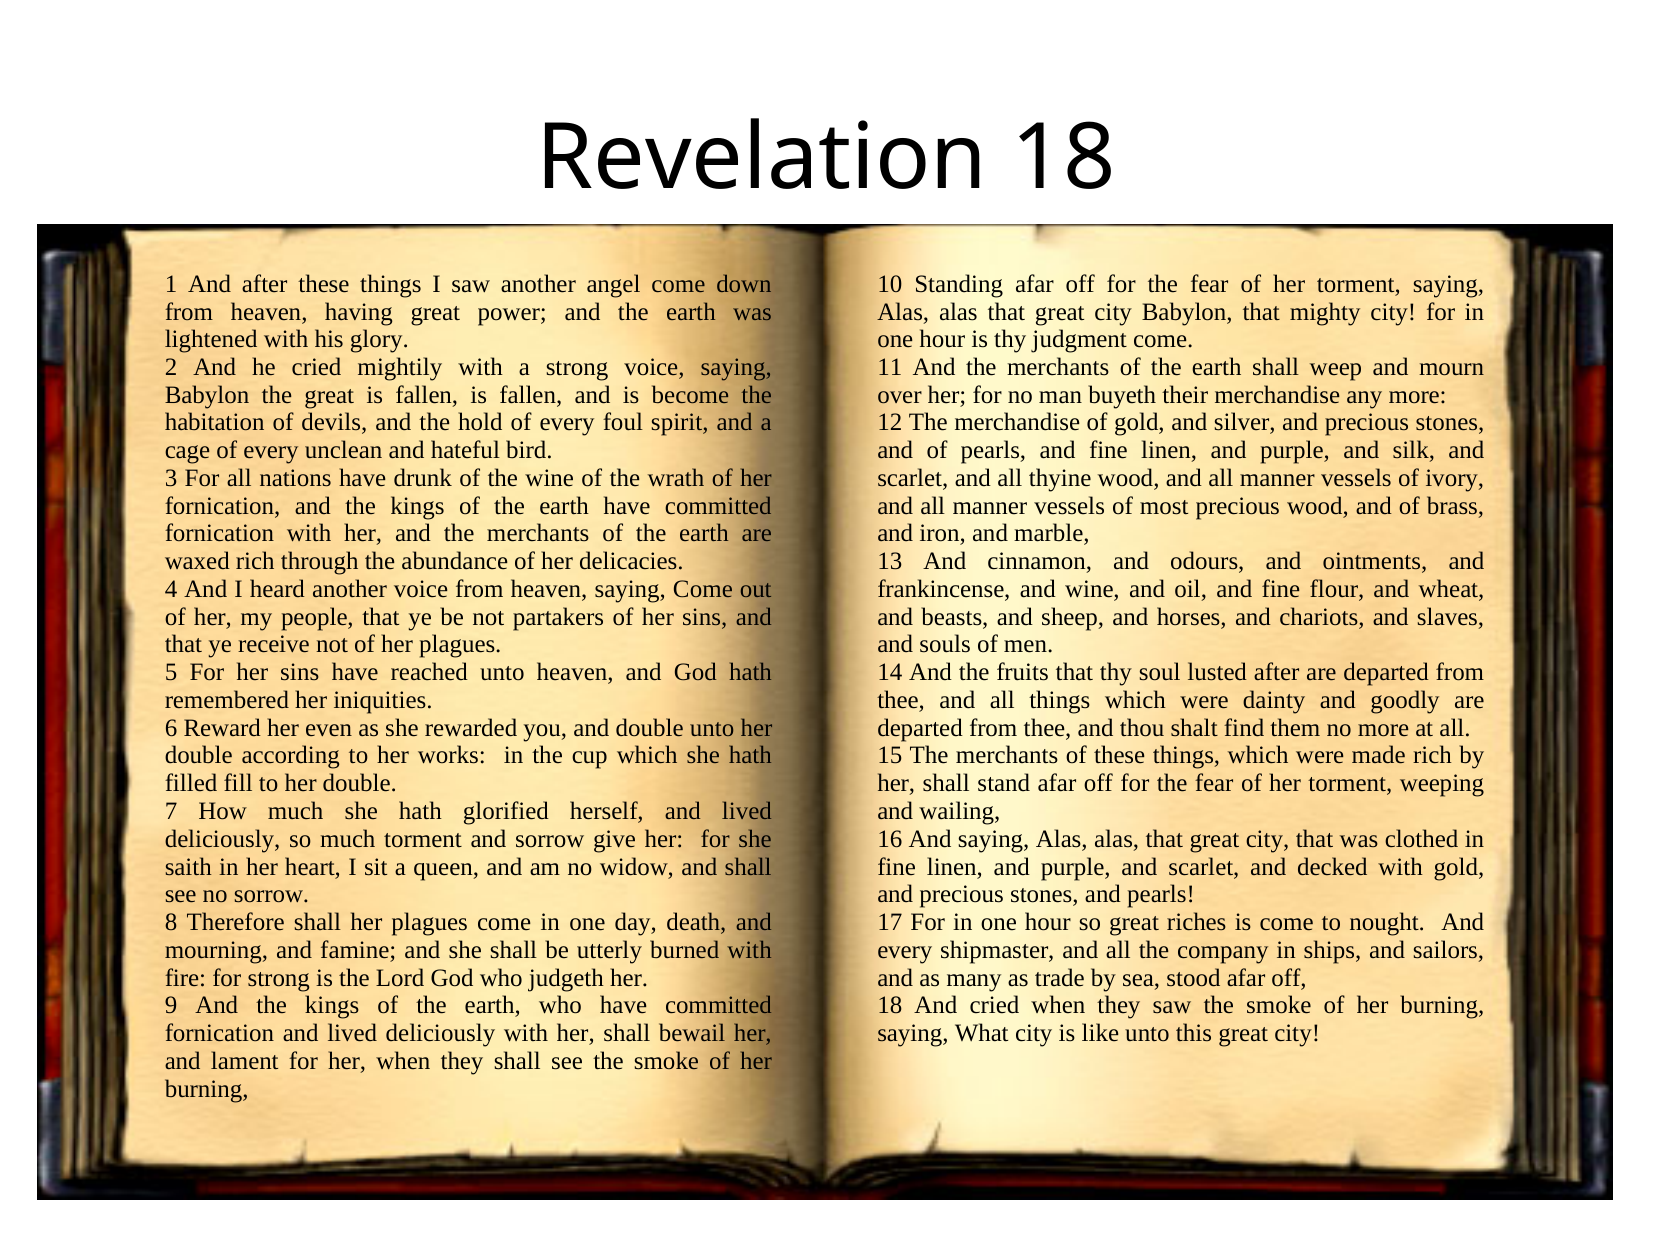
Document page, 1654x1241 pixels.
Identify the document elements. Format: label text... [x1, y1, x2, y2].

text_box 10 Standing afar off for the fear of her torment, saying, Alas, alas that great city Babylon, that mighty city! for in one hour is thy judgment come. 11 And the merchants of the earth shall weep and mourn over her; for no man buyeth their merchandise any more: 12 The merchandise of gold, and silver, and precious stones, and of pearls, and fine linen, and purple, and silk, and scarlet, and all thyine wood, and all manner vessels of ivory, and all manner vessels of most precious wood, and of brass, and iron, and marble, 13 And cinnamon, and odours, and ointments, and frankincense, and wine, and oil, and fine flour, and wheat, and beasts, and sheep, and horses, and chariots, and slaves, and souls of men. 14 And the fruits that thy soul lusted after are departed from thee, and all things which were dainty and goodly are departed from thee, and thou shalt find them no more at all. 15 The merchants of these things, which were made rich by her, shall stand afar off for the fear of her torment, weeping and wailing, 16 And saying, Alas, alas, that great city, that was clothed in fine linen, and purple, and scarlet, and decked with gold, and precious stones, and pearls! 17 For in one hour so great riches is come to nought. And every shipmaster, and all the company in ships, and sailors, and as many as trade by sea, stood afar off, 18 And cried when they saw the smoke of her burning, saying, What city is like unto this great city! [862, 262, 1501, 1055]
text_box 1 And after these things I saw another angel come down from heaven, having great power; and the earth was lightened with his glory. 2 And he cried mightily with a strong voice, saying, Babylon the great is fallen, is fallen, and is become the habitation of devils, and the hold of every foul spirit, and a cage of every unclean and hateful bird. 3 For all nations have drunk of the wine of the wrath of her fornication, and the kings of the earth have committed fornication with her, and the merchants of the earth are waxed rich through the abundance of her delicacies. 4 And I heard another voice from heaven, saying, Come out of her, my people, that ye be not partakers of her sins, and that ye receive not of her plagues. 5 For her sins have reached unto heaven, and God hath remembered her iniquities. 6 Reward her even as she rewarded you, and double unto her double according to her works: in the cup which she hath filled fill to her double. 7 How much she hath glorified herself, and lived deliciously, so much torment and sorrow give her: for she saith in her heart, I sit a queen, and am no widow, and shall see no sorrow. 8 Therefore shall her plagues come in one day, death, and mourning, and famine; and she shall be utterly burned with fire: for strong is the Lord God who judgeth her. 9 And the kings of the earth, who have committed fornication and lived deliciously with her, shall bewail her, and lament for her, when they shall see the smoke of her burning, [150, 262, 788, 1111]
title Revelation 18 [82, 49, 1571, 224]
picture [37, 224, 1613, 1201]
